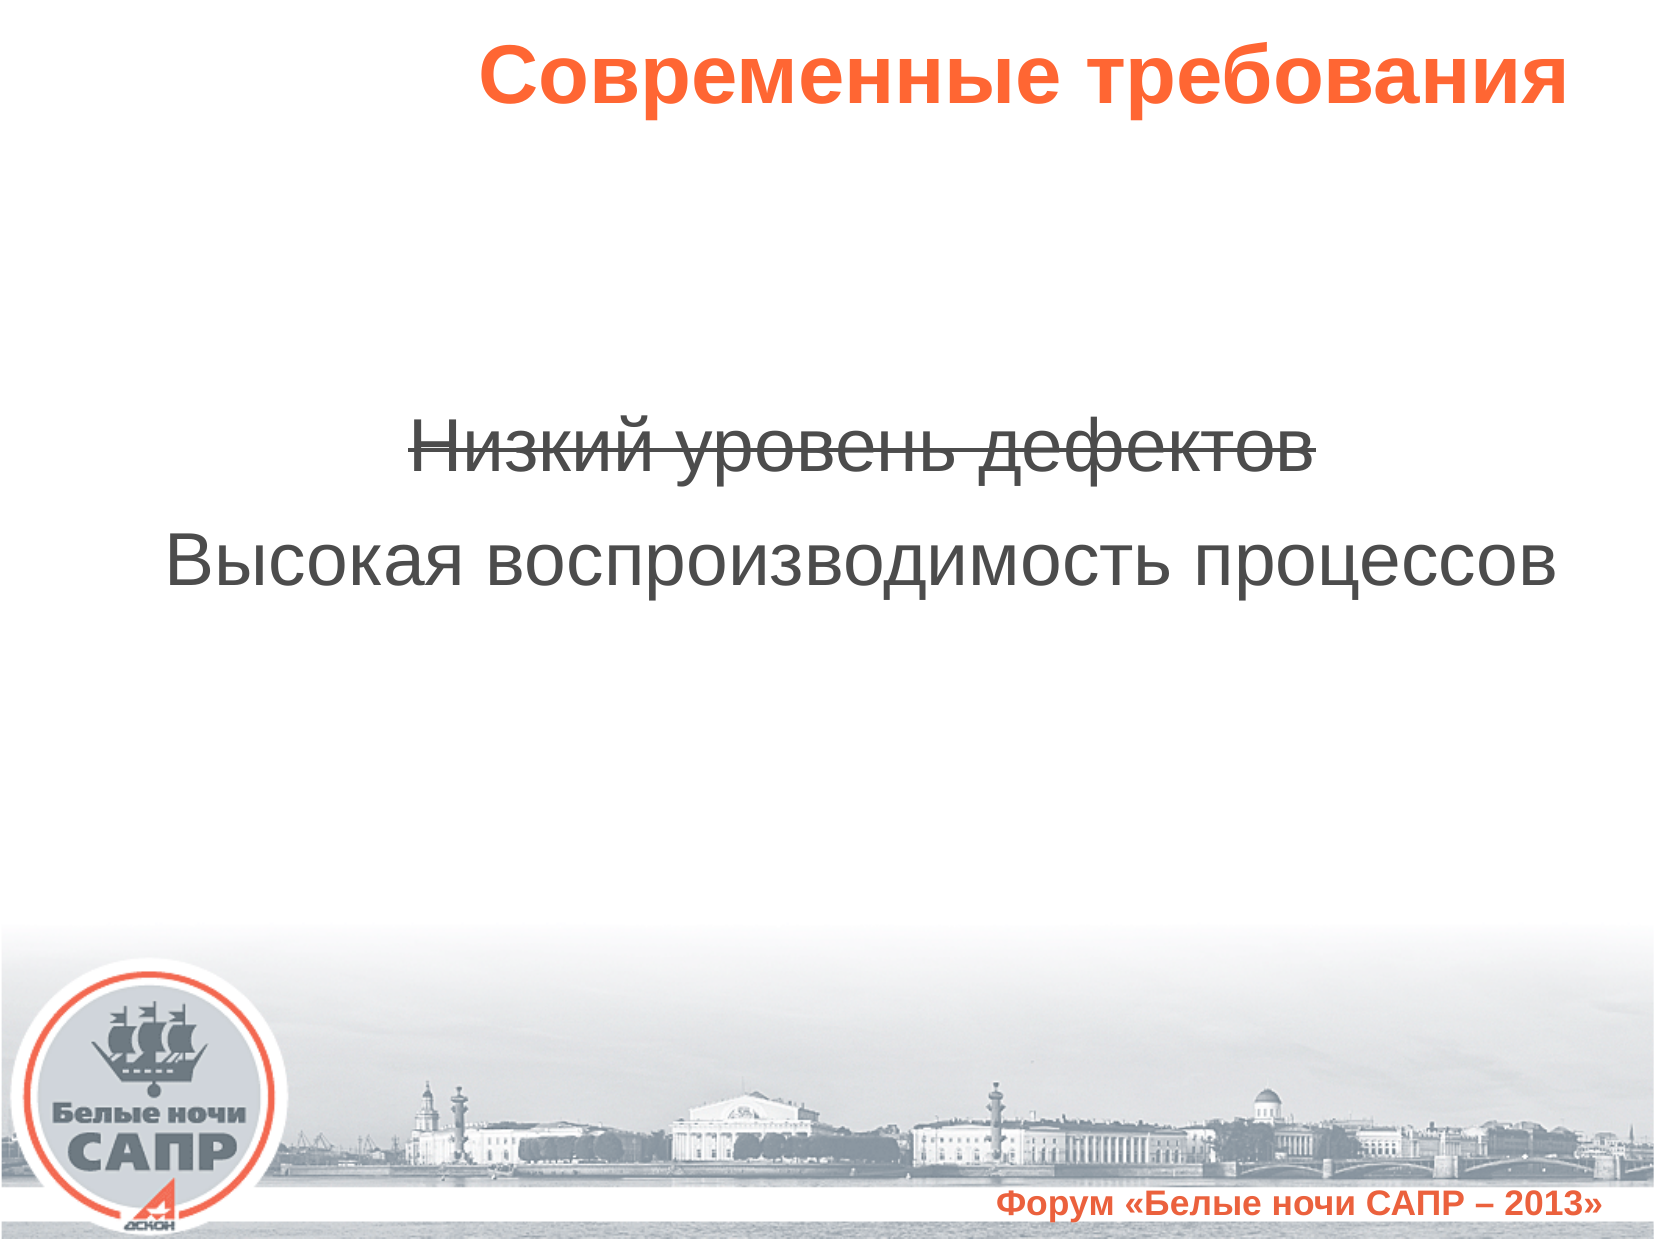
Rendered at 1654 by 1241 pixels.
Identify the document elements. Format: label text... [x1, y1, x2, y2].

picture [1, 0, 1654, 1239]
title Современные требования [82, 25, 1571, 125]
list Низкий уровень дефектов Высокая воспроизводимость процессов [82, 290, 1571, 1109]
